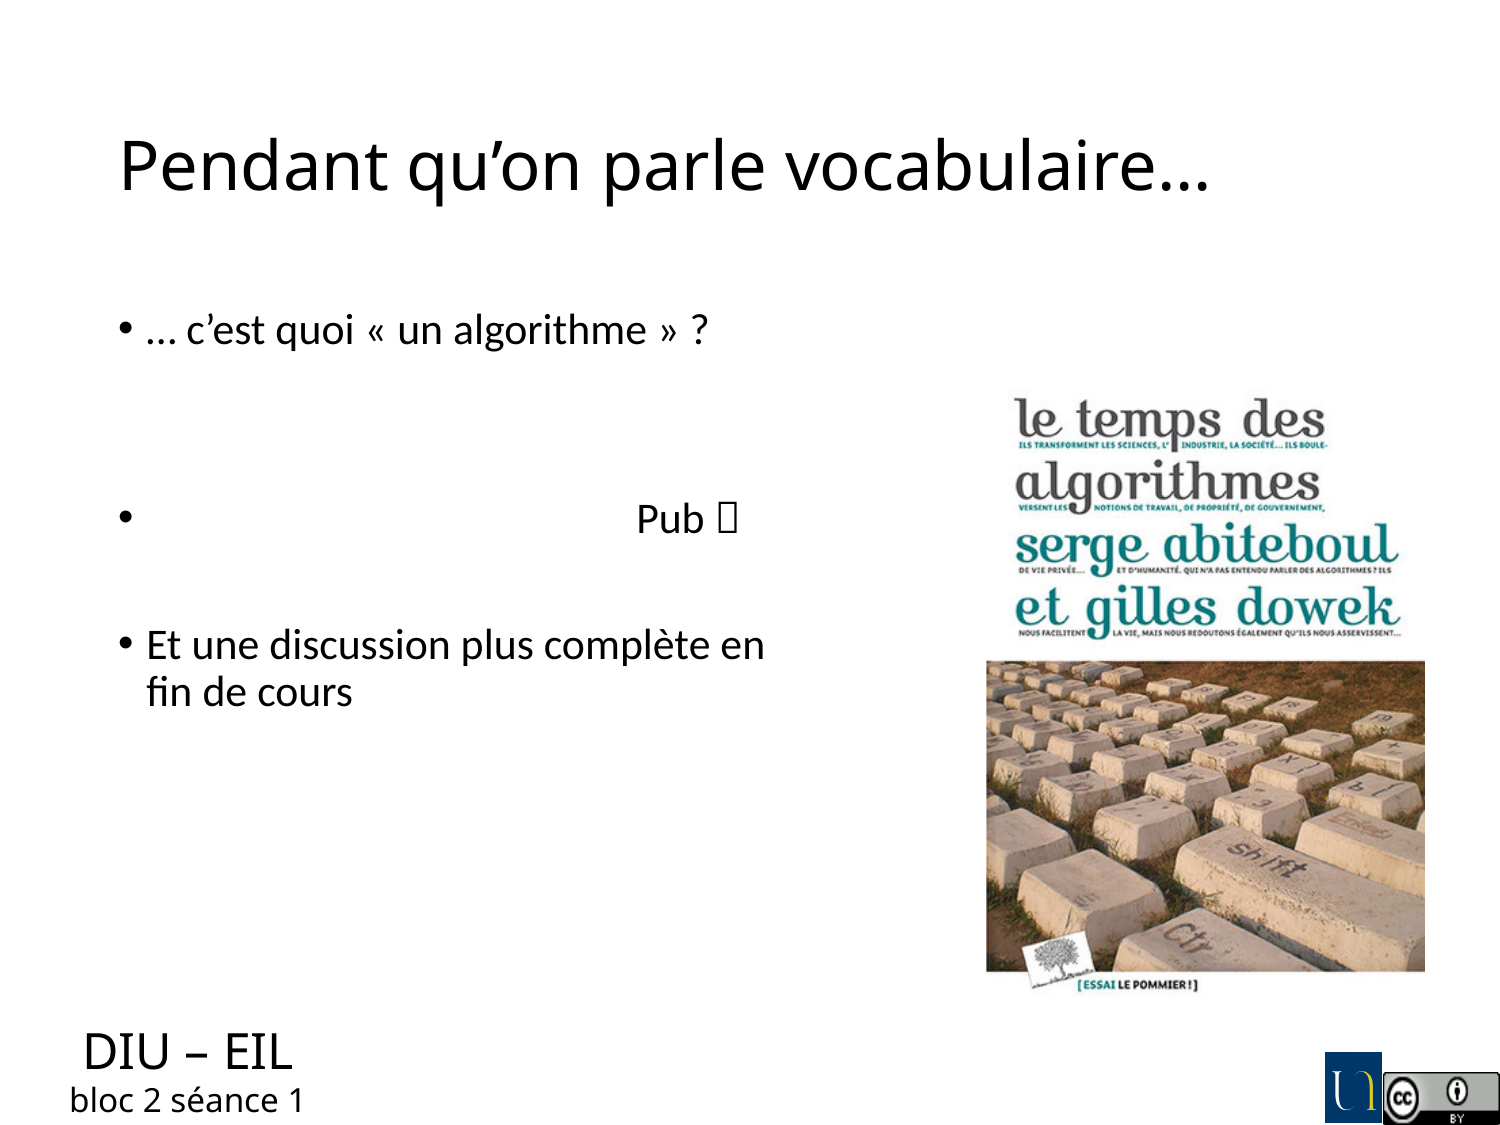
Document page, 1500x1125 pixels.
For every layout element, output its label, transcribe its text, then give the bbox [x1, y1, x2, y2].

list … c’est quoi « un algorithme » ? Pub  Et une discussion plus complète en fin de cours [103, 299, 807, 1014]
picture [1325, 1052, 1382, 1123]
picture [1383, 1072, 1500, 1125]
picture [986, 367, 1425, 1014]
title Pendant qu’on parle vocabulaire… [103, 59, 1397, 278]
